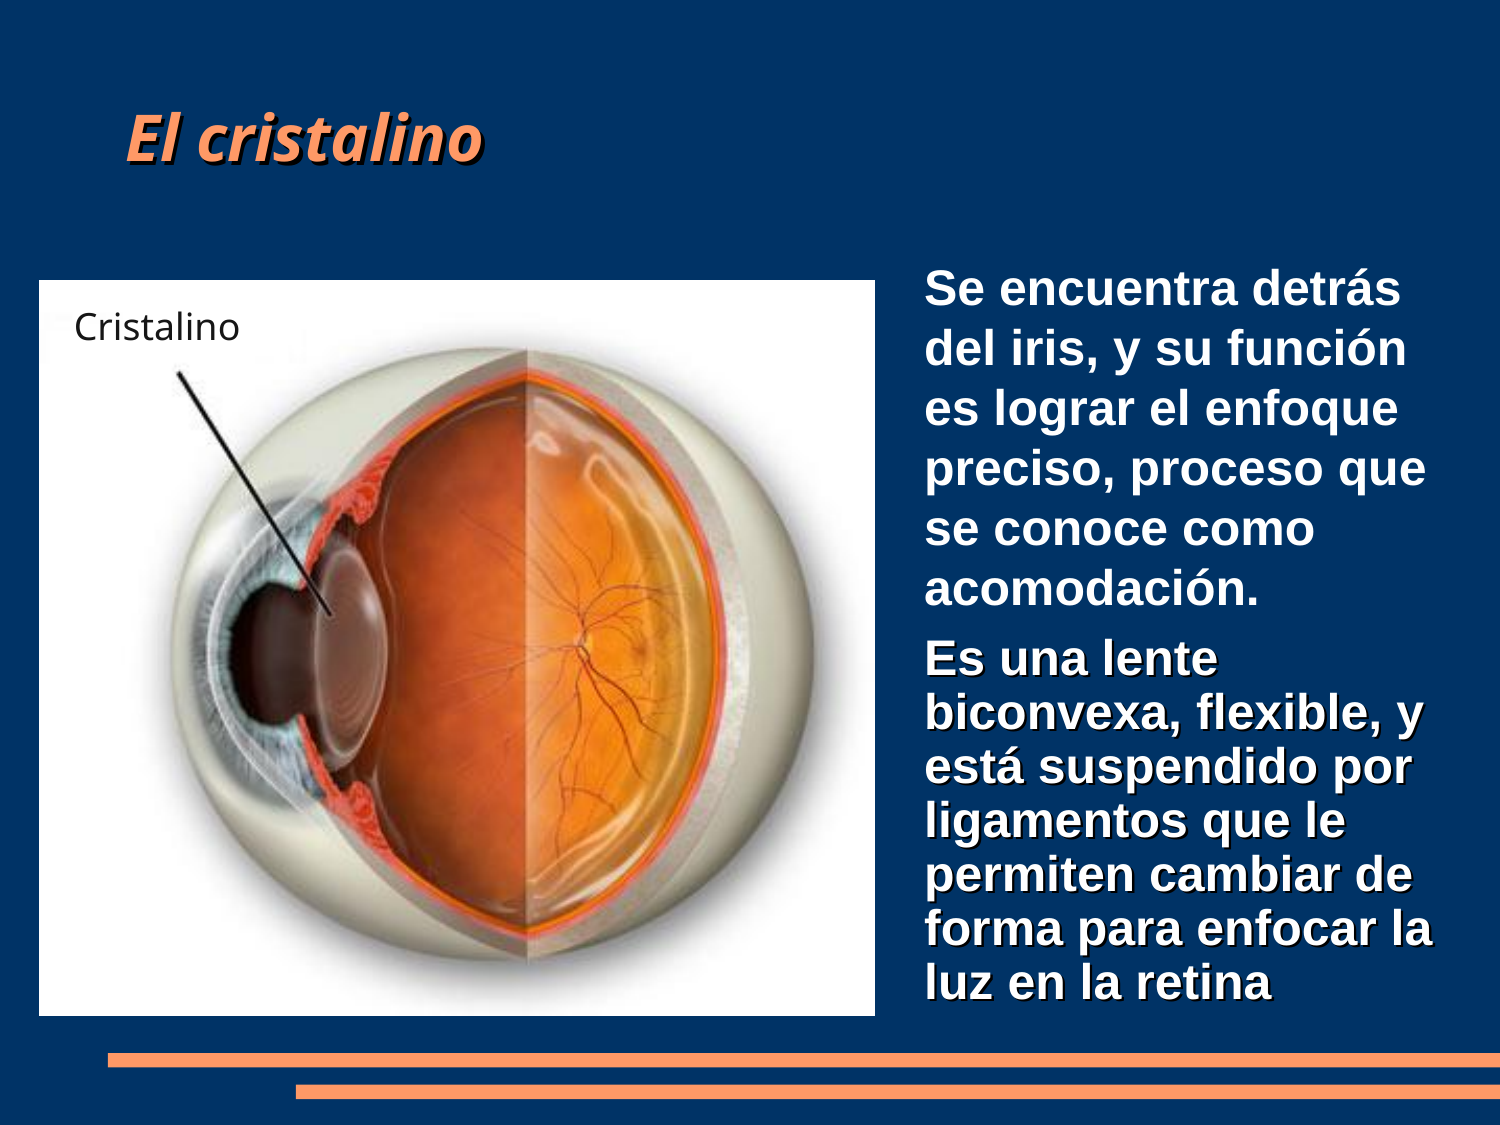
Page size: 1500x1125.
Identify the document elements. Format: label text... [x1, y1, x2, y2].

text_box Cristalino [59, 295, 296, 356]
title El cristalino [110, 41, 1392, 230]
text_box Se encuentra detrás del iris, y su función es lograr el enfoque preciso, proceso que se conoce como acomodación. Es una lente biconvexa, flexible, y está suspendido por ligamentos que le permiten cambiar de forma para enfocar la luz en la retina [909, 247, 1489, 1018]
picture [39, 280, 875, 1016]
